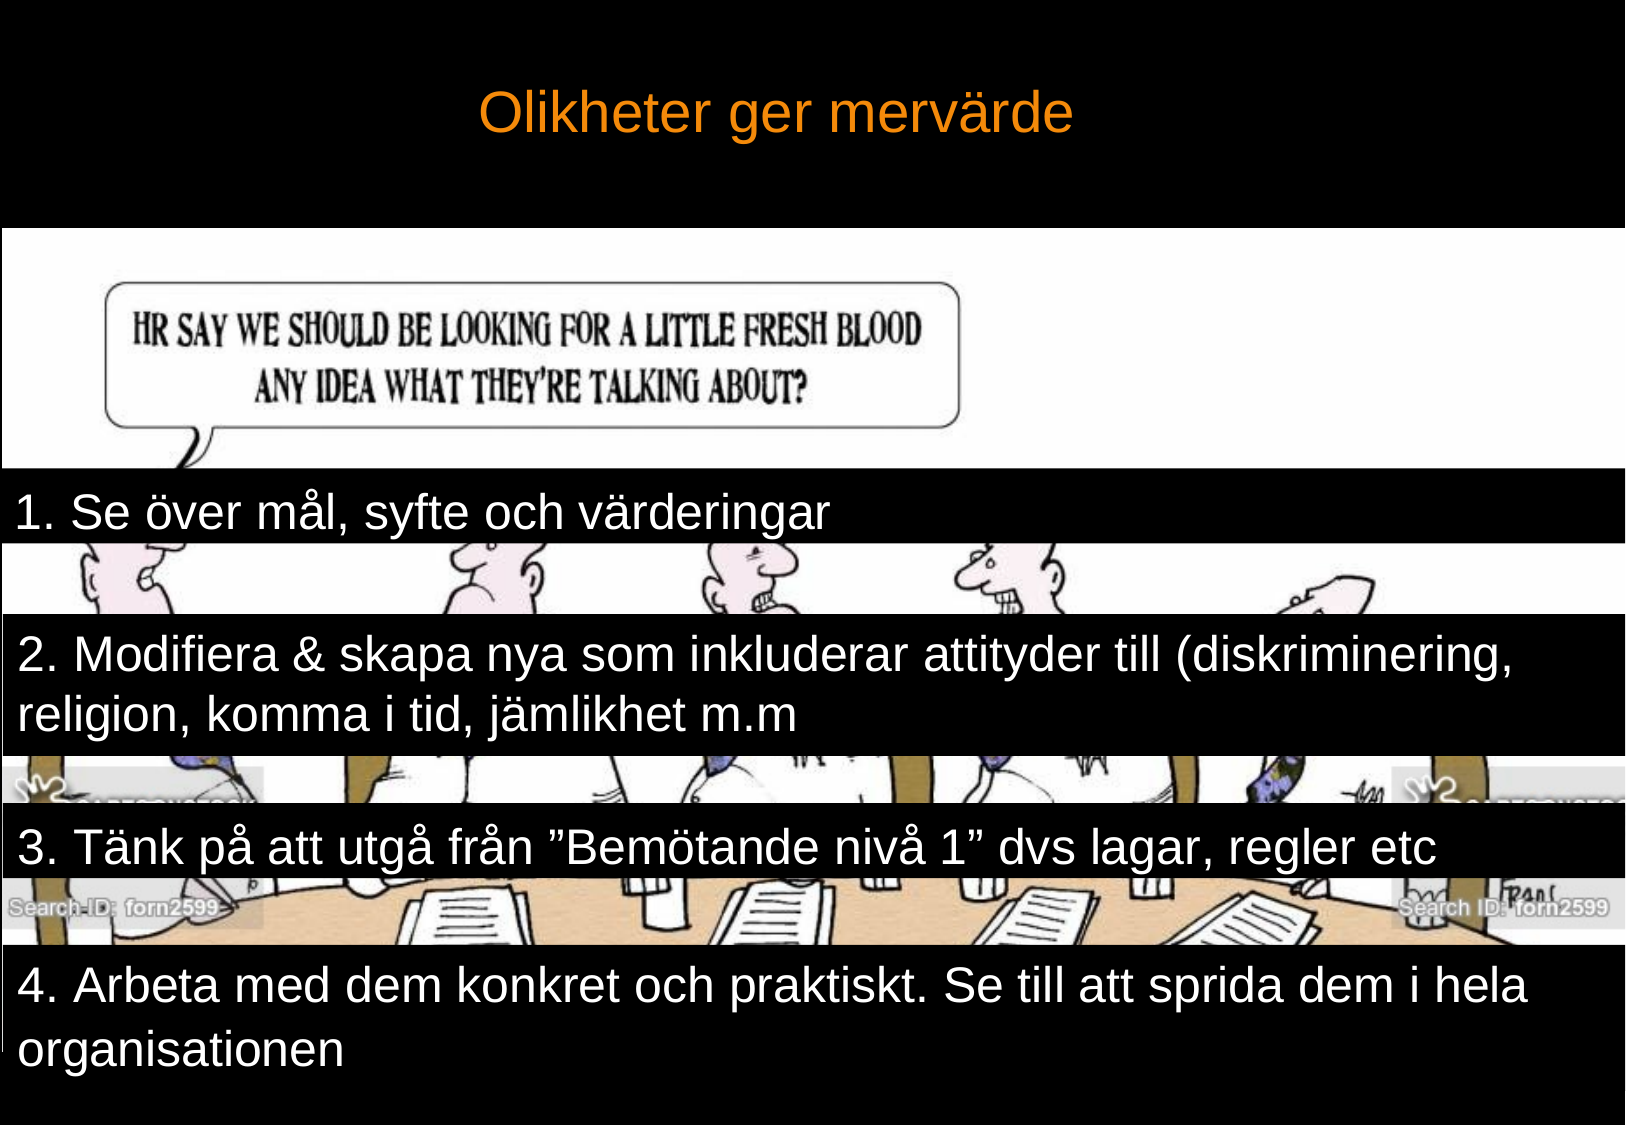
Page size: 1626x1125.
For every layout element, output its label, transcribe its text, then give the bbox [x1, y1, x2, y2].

text_box 1. Se över mål, syfte och värderingar [0, 468, 1626, 544]
text_box Olikheter ger mervärde [236, 66, 1489, 142]
text_box 2. Modifiera & skapa nya som inkluderar attityder till (diskriminering, religion, komma i tid, jämlikhet m.m [2, 614, 1626, 756]
text_box 3. Tänk på att utgå från ”Bemötande nivå 1” dvs lagar, regler etc [2, 803, 1626, 879]
picture [2, 756, 1626, 803]
picture [2, 228, 1626, 468]
text_box 4. Arbeta med dem konkret och praktiskt. Se till att sprida dem i hela organisationen [2, 944, 1626, 1091]
picture [2, 879, 1626, 944]
picture [2, 544, 1626, 614]
